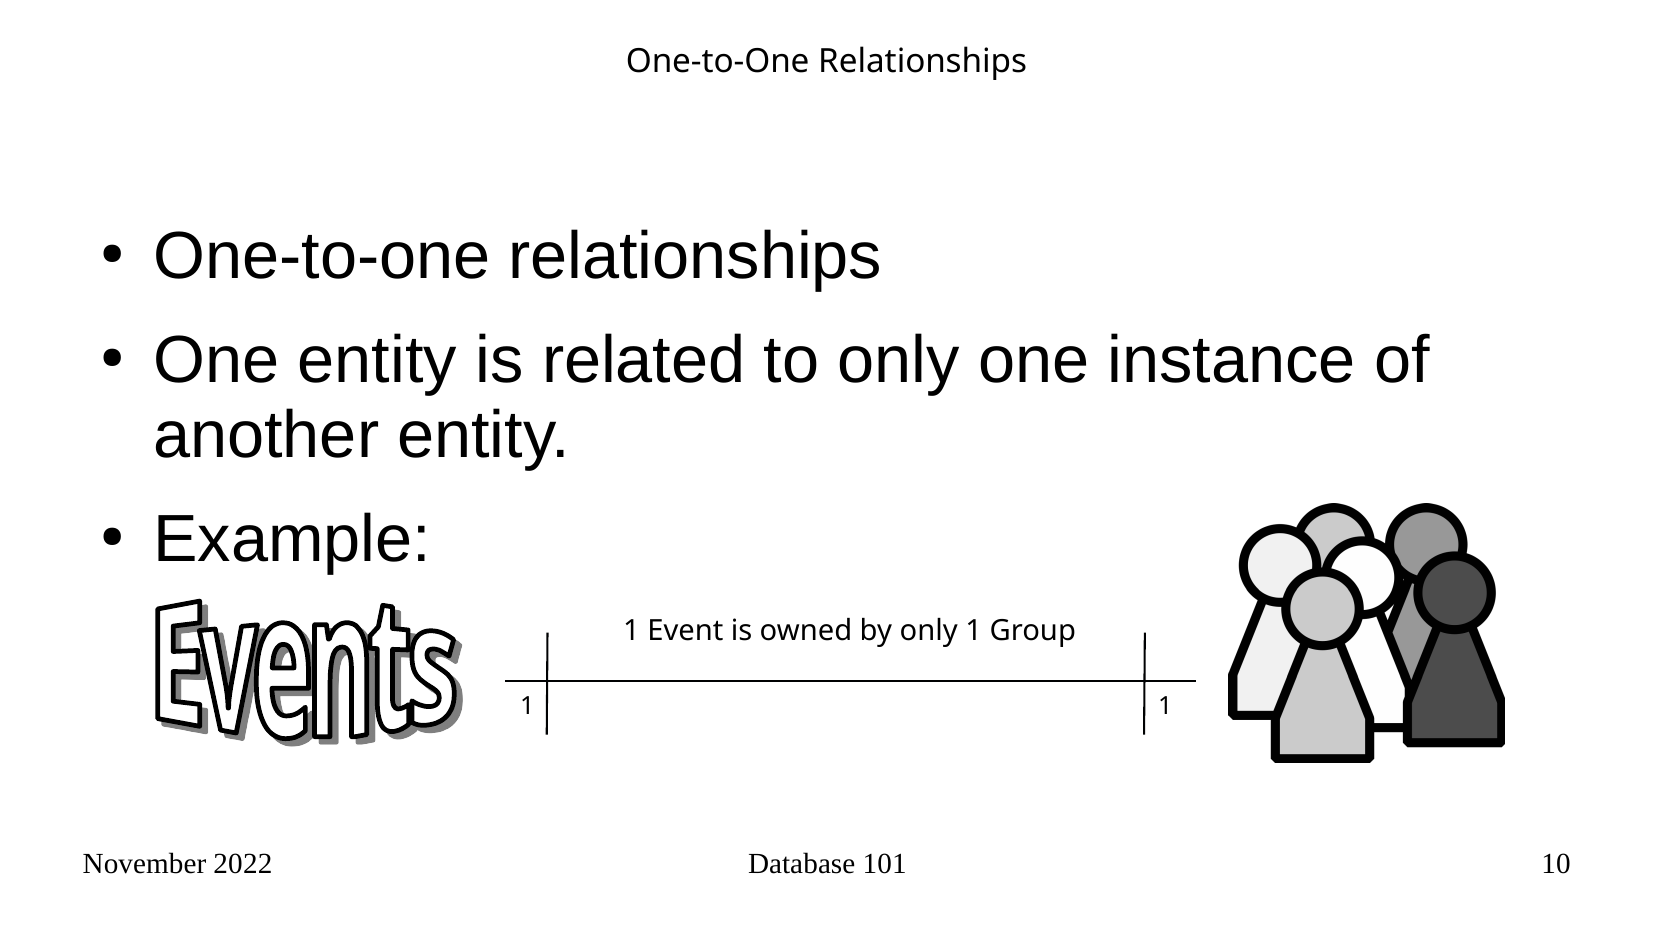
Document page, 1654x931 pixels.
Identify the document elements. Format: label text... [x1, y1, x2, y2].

text_box Events [256, 622, 309, 739]
text_box Events [314, 622, 367, 737]
text_box 1 Event is owned by only 1 Group [507, 602, 1192, 659]
text_box 1 [505, 680, 540, 724]
text_box Events [369, 605, 409, 732]
text_box Events [157, 601, 200, 727]
list One-to-one relationships One entity is related to only one instance of another entity. Example: [82, 217, 1571, 758]
text_box Events [199, 624, 258, 733]
text_box 1 [1143, 680, 1178, 724]
picture [1228, 503, 1505, 763]
text_box Events [411, 630, 455, 726]
title One-to-One Relationships [82, 37, 1571, 193]
